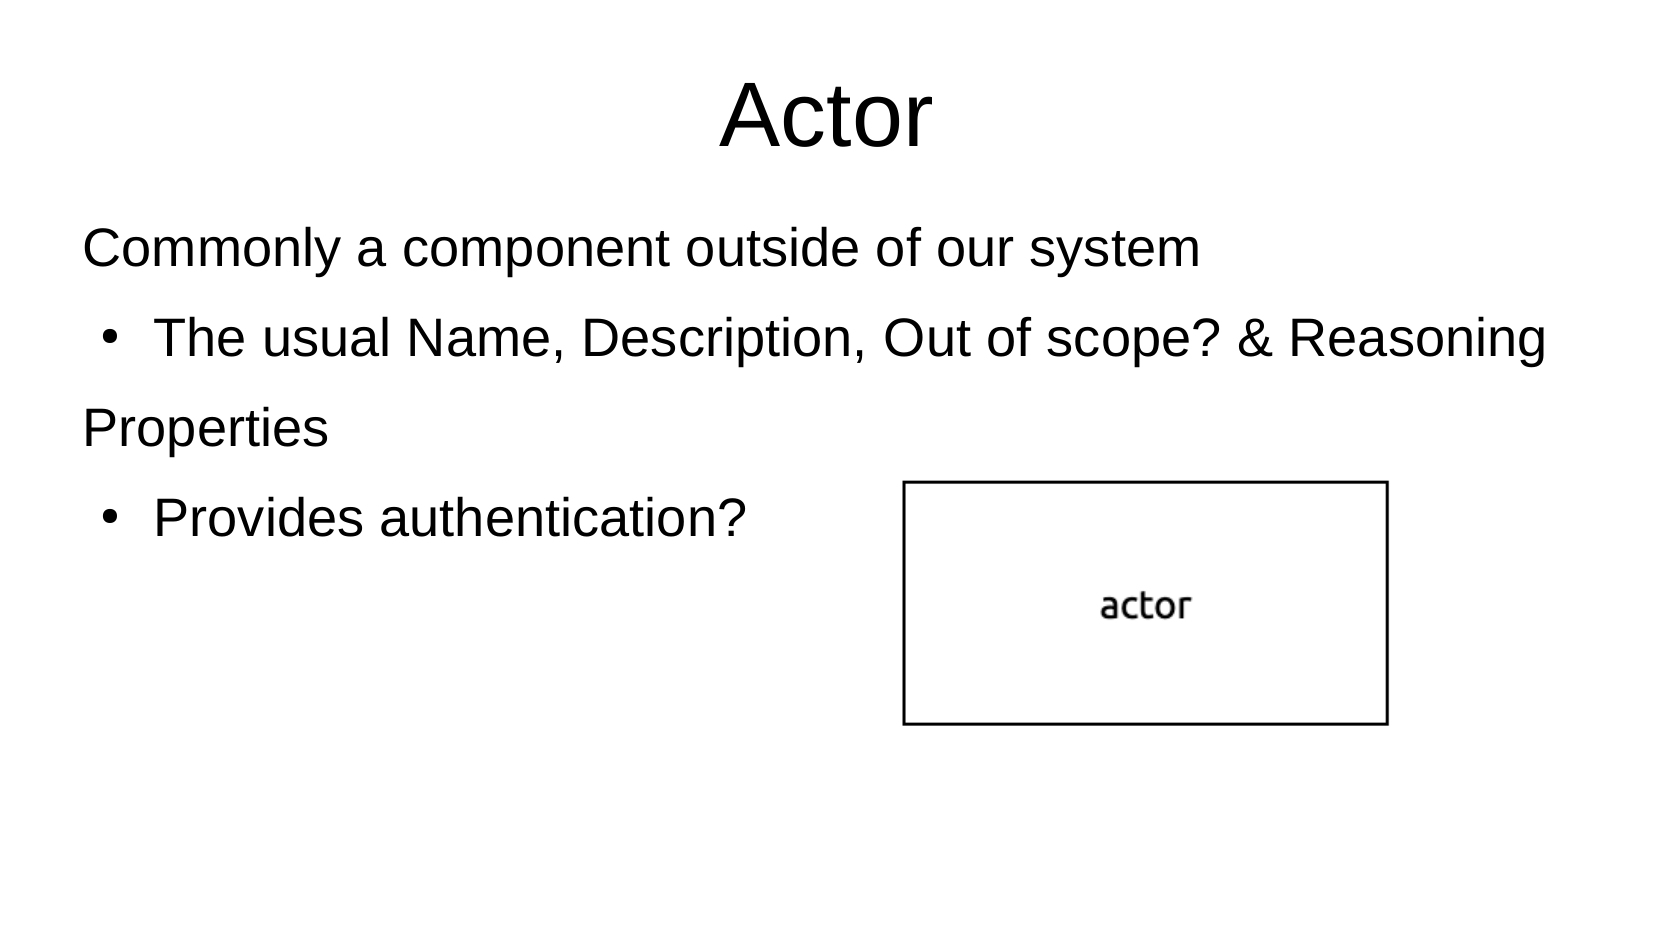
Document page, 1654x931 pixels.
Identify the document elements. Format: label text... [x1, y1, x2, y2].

title Actor [82, 37, 1571, 193]
list Commonly a component outside of our system The usual Name, Description, Out of scope? & Reasoning Properties Provides authentication? [82, 217, 1571, 758]
picture [862, 422, 1451, 788]
